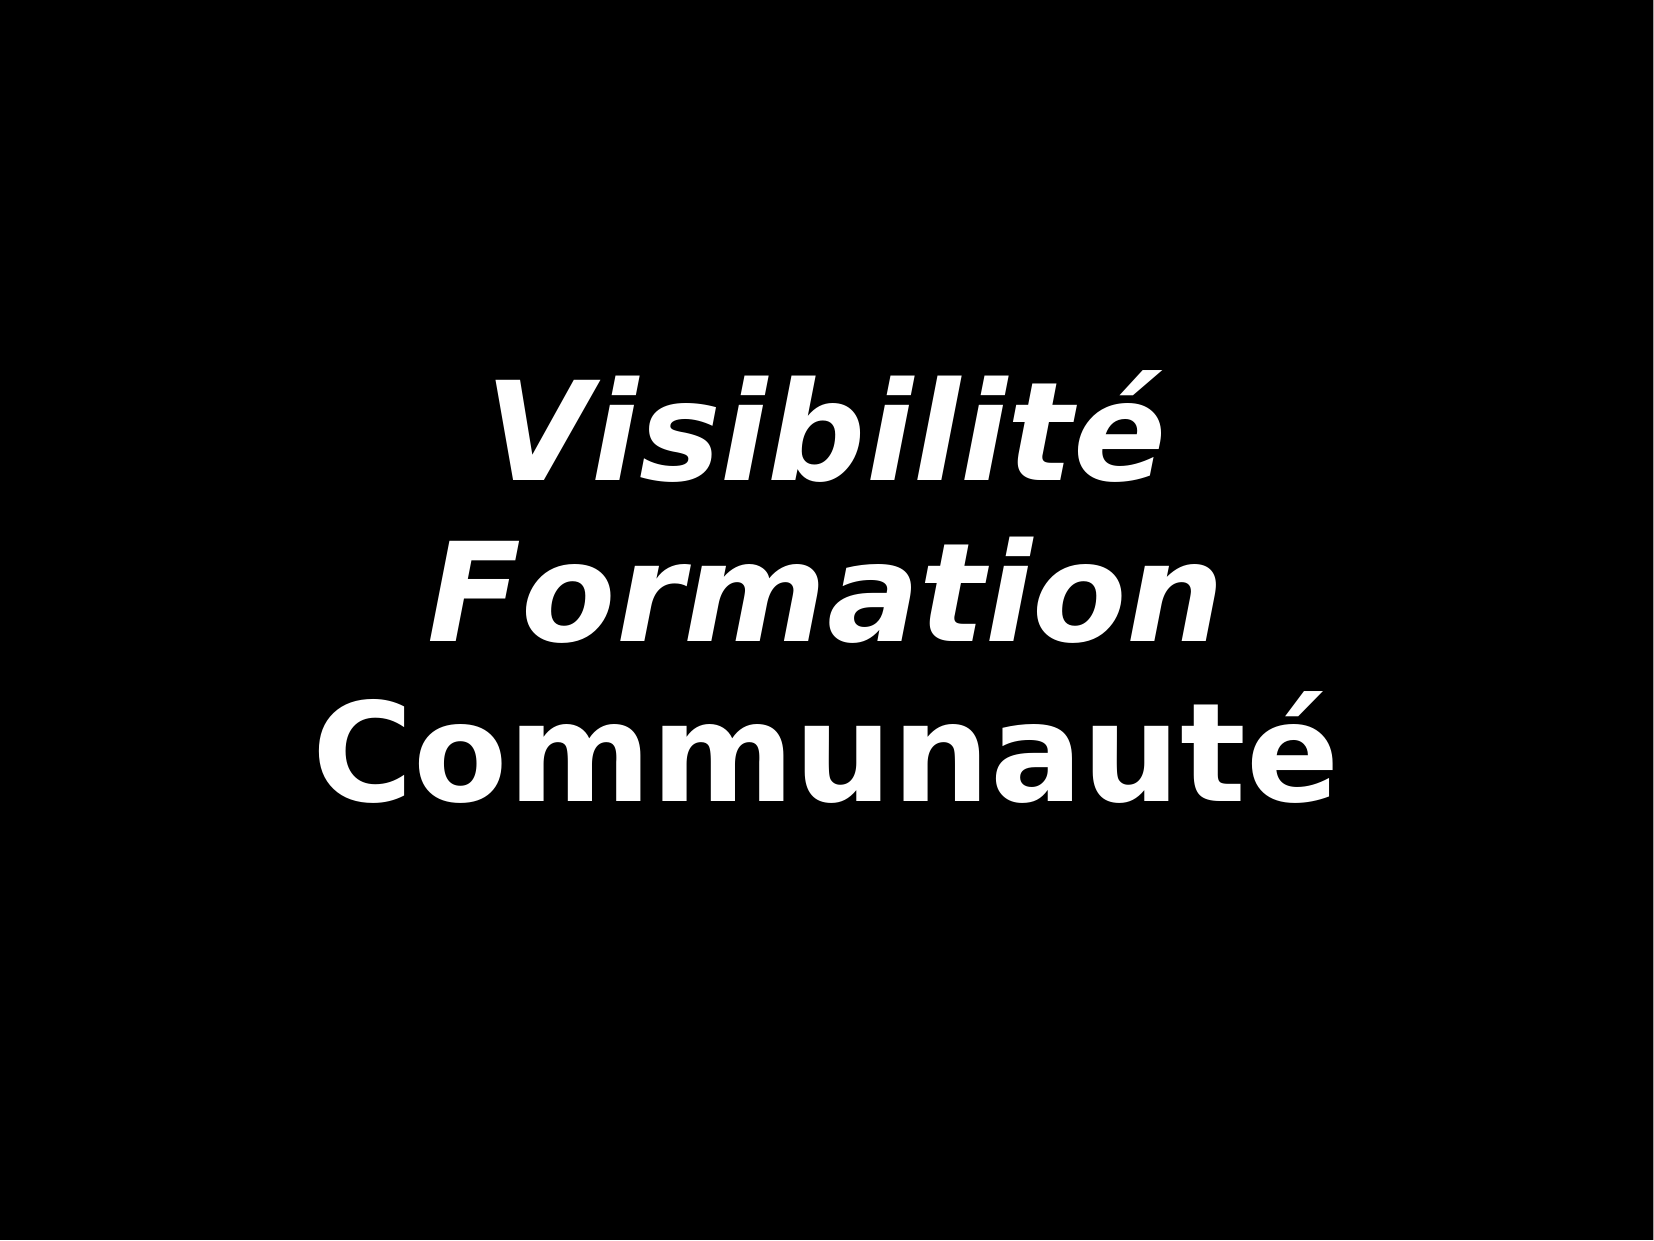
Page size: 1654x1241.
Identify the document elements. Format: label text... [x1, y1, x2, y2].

text_box Visibilité Formation Communauté [0, 345, 1654, 842]
